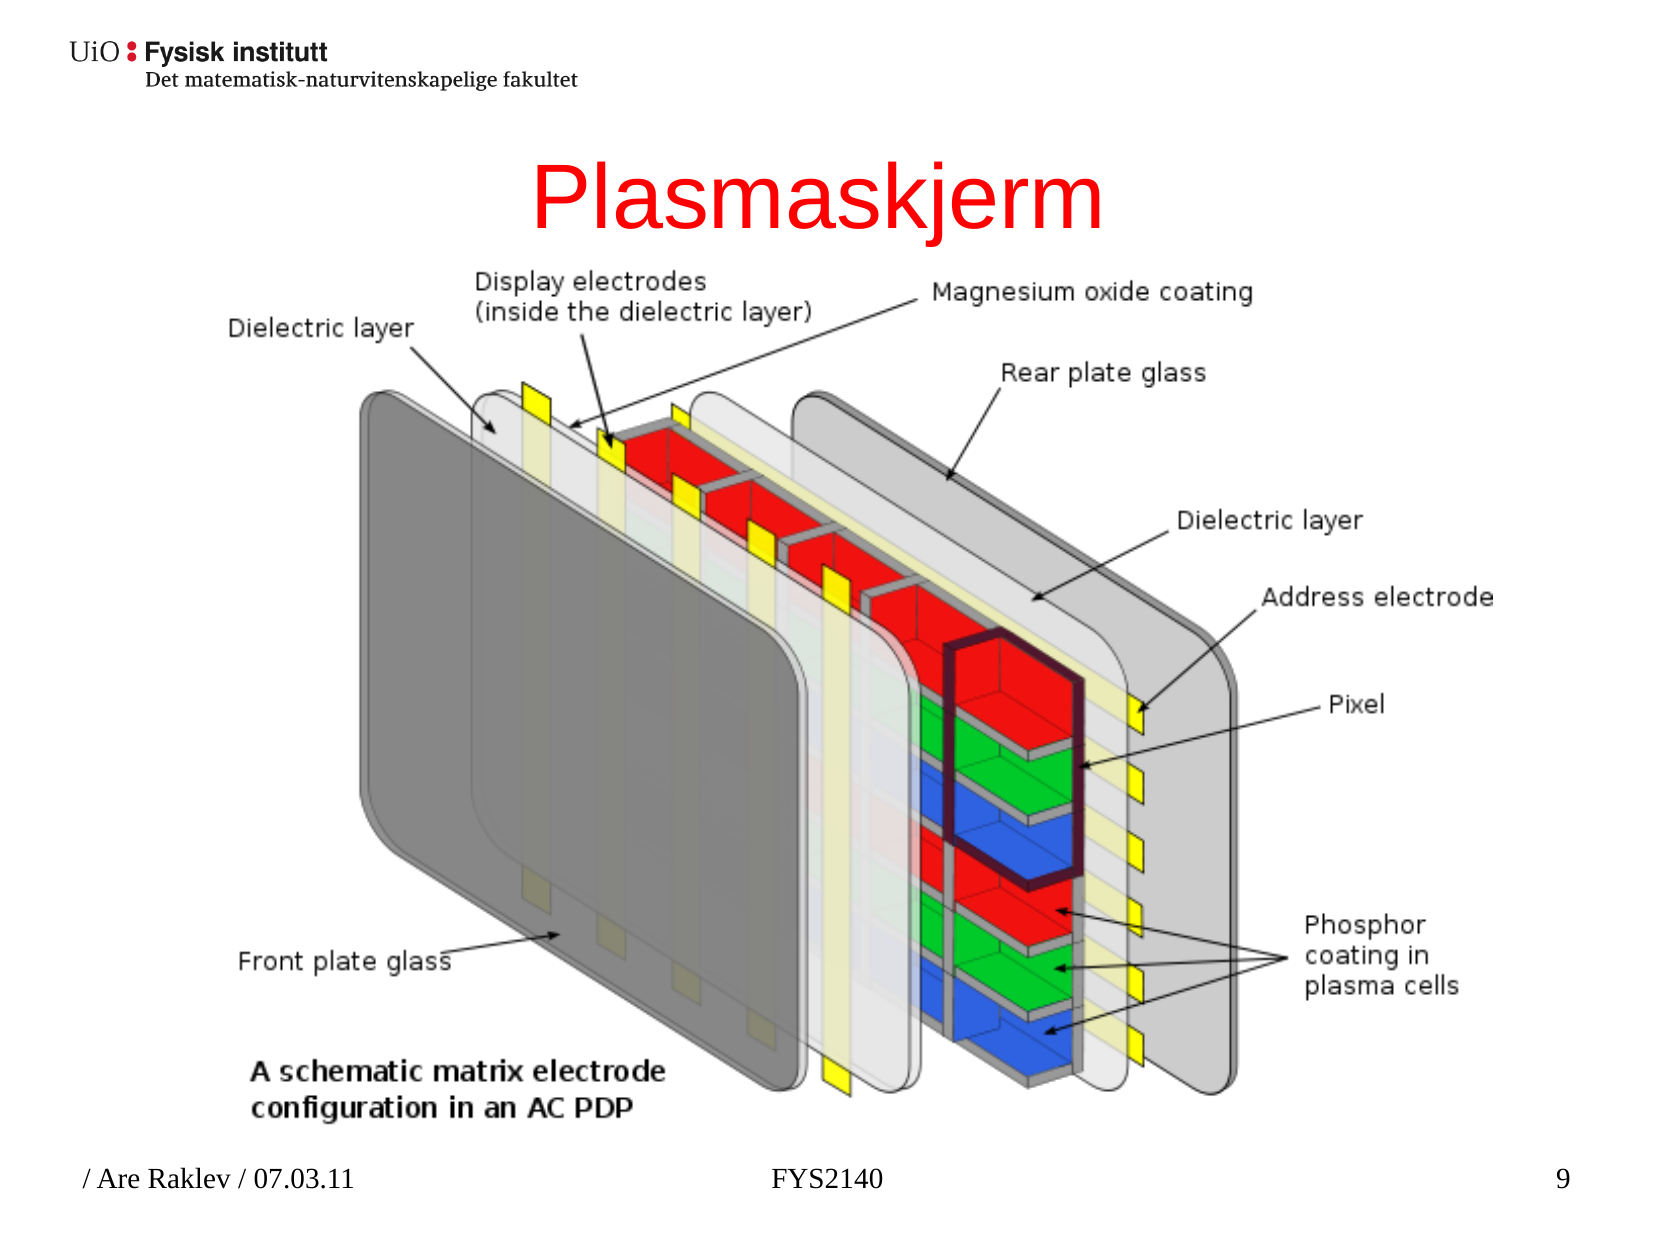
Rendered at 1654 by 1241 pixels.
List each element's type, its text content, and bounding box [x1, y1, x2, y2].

title Plasmaskjerm [75, 92, 1564, 301]
picture [198, 210, 1493, 1181]
picture [68, 37, 581, 93]
